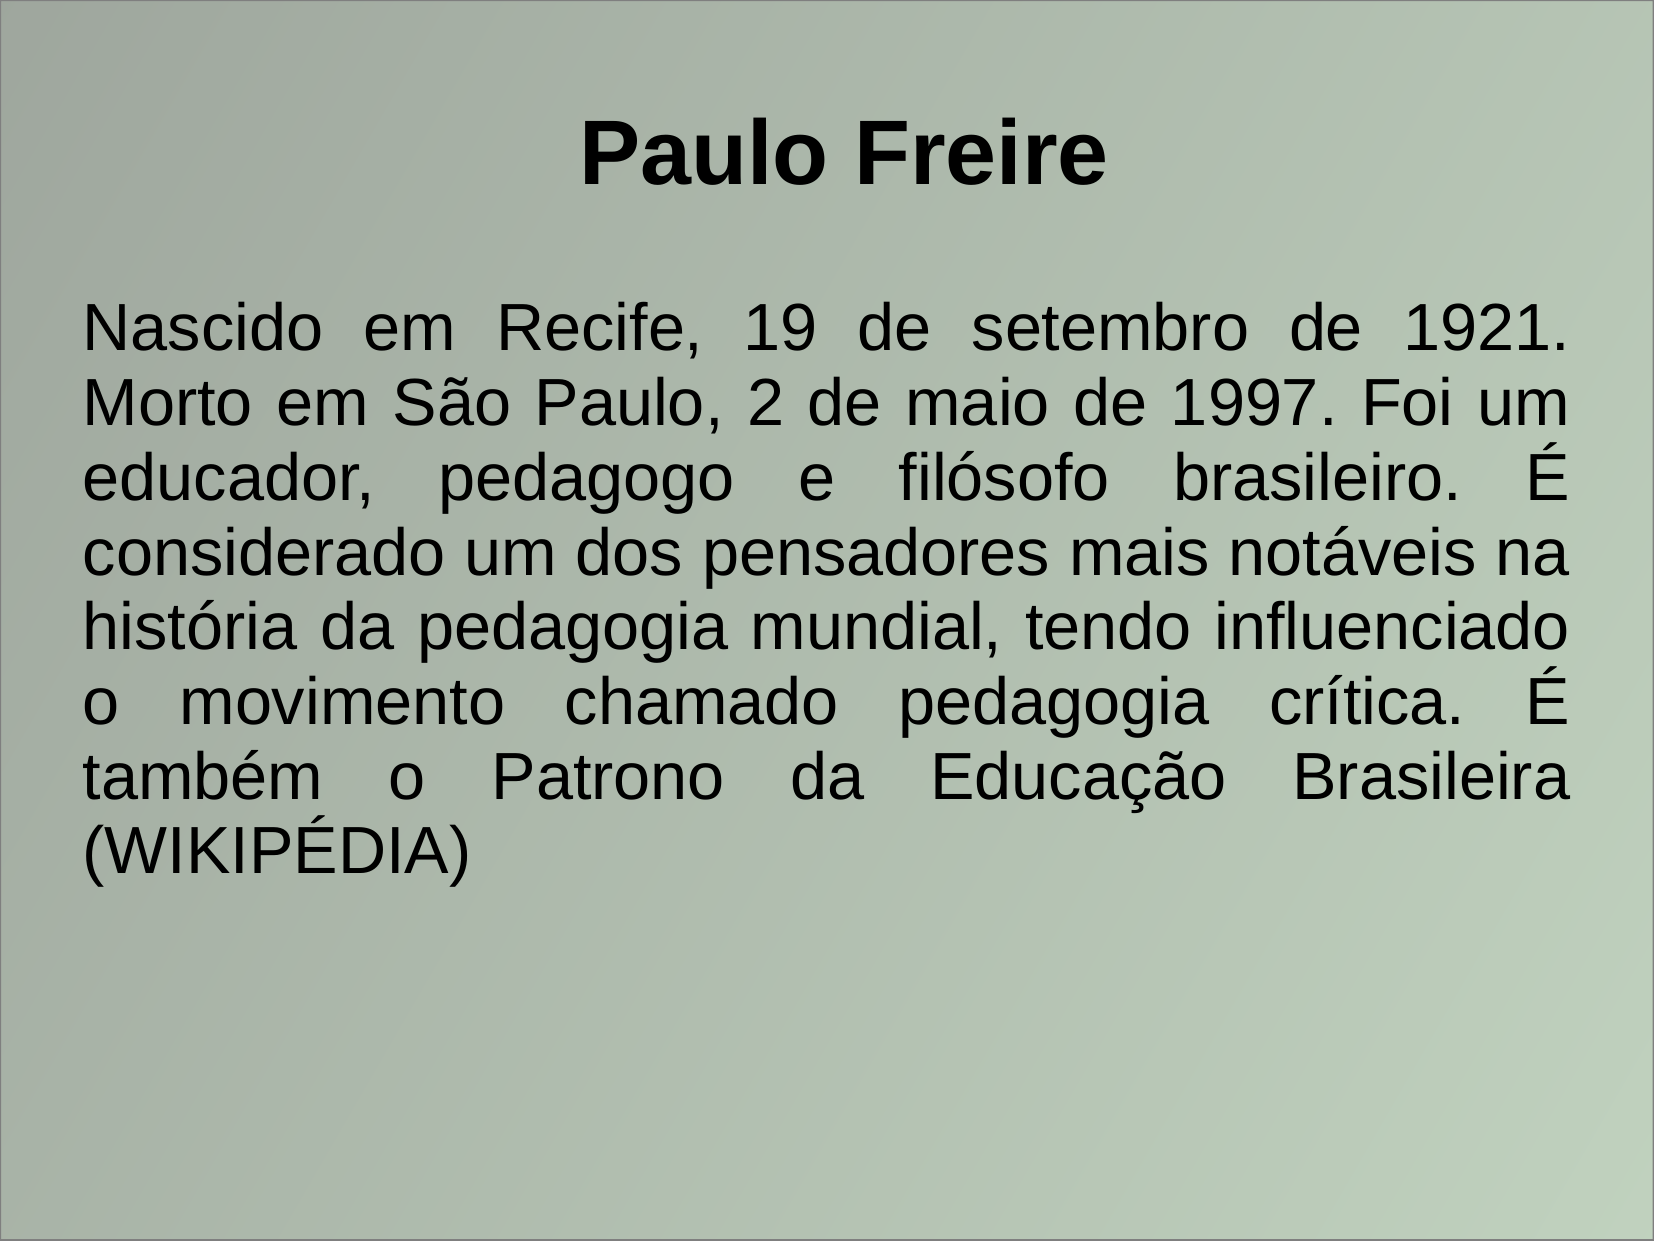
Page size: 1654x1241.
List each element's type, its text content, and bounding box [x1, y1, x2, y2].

title Paulo Freire [82, 49, 1571, 257]
list Nascido em Recife, 19 de setembro de 1921. Morto em São Paulo, 2 de maio de 1997. Foi um educador, pedagogo e filósofo brasileiro. É considerado um dos pensadores mais notáveis na história da pedagogia mundial, tendo influenciado o movimento chamado pedagogia crítica. É também o Patrono da Educação Brasileira (WIKIPÉDIA) [82, 290, 1571, 1010]
